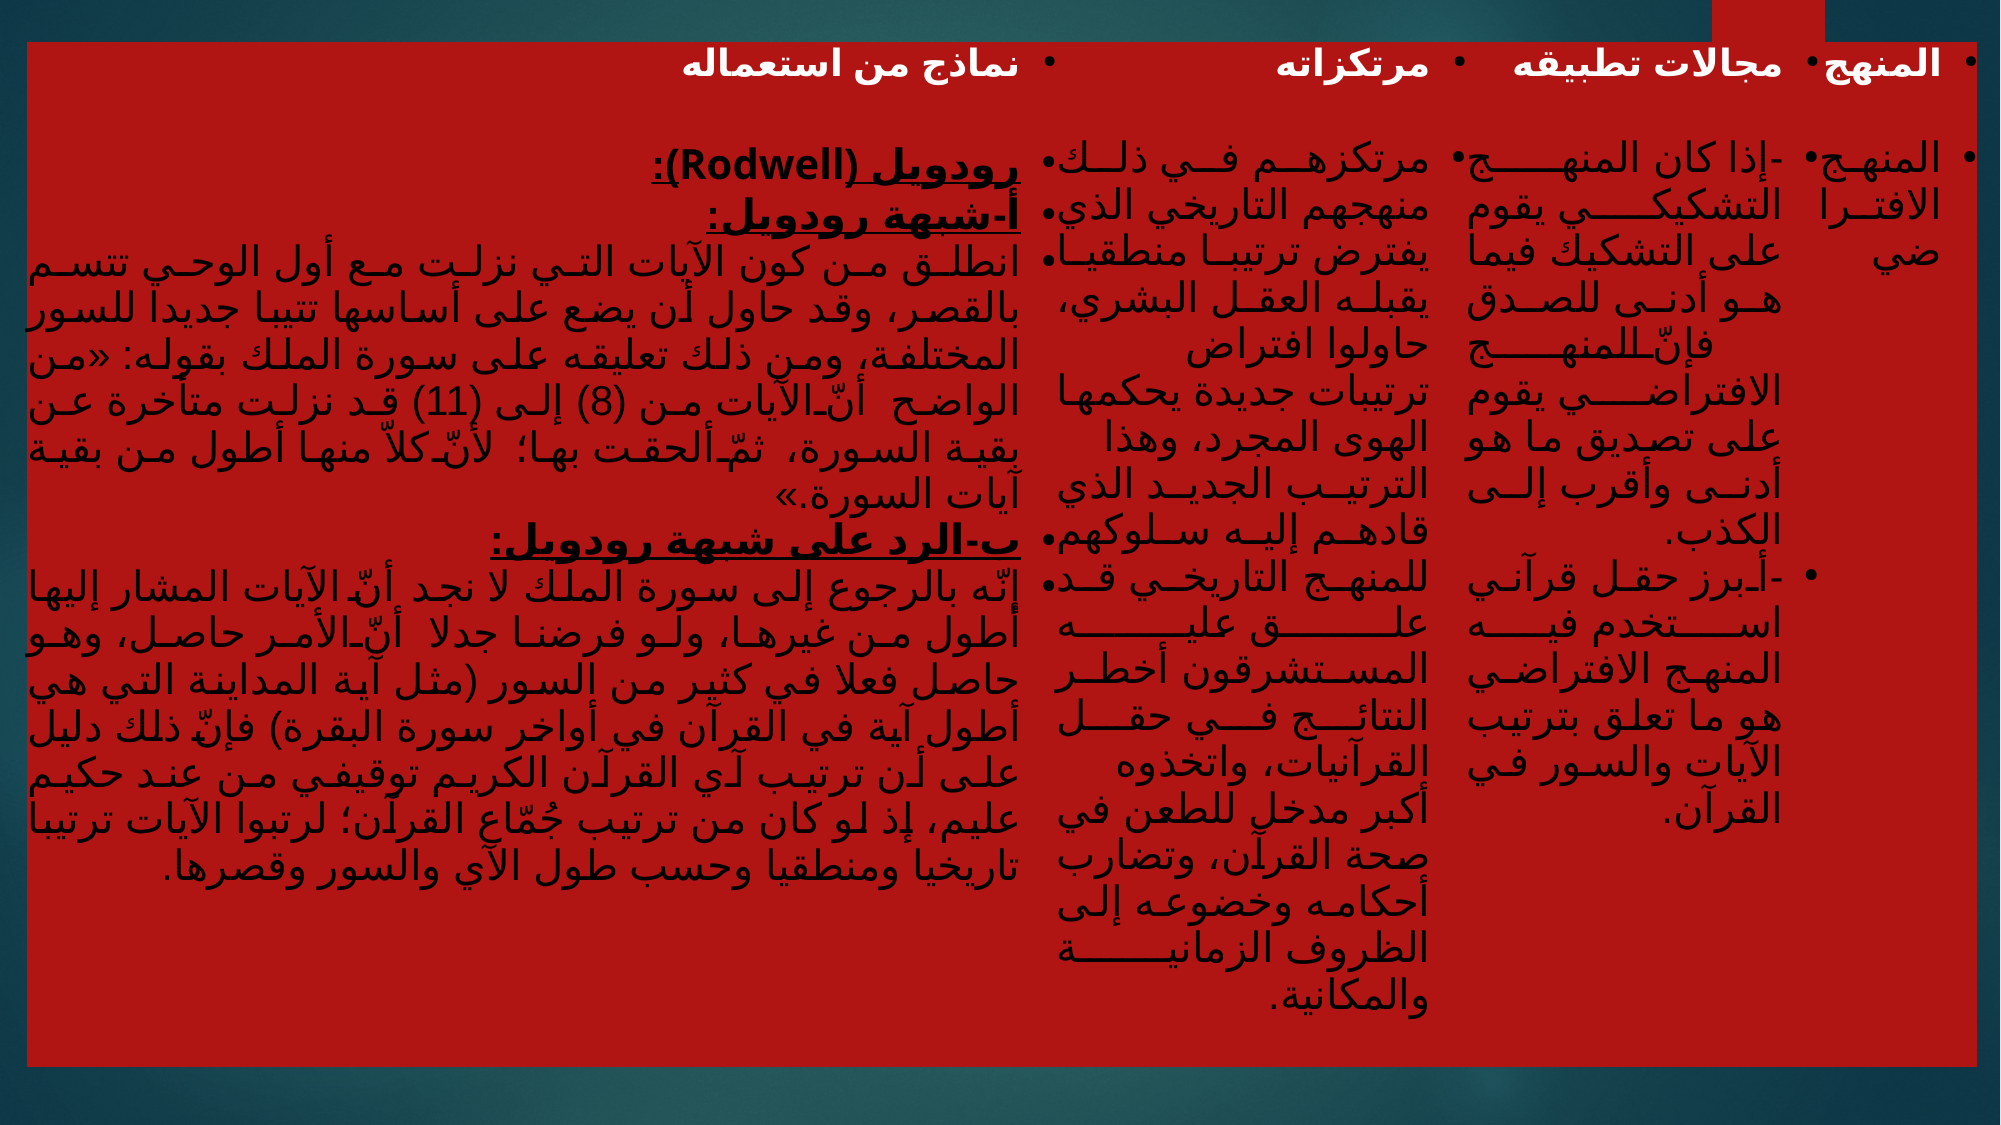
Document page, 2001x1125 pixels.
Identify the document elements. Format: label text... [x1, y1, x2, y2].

table_header المنهج [1819, 42, 1977, 135]
table_header مجالات تطبيقه [1466, 42, 1819, 135]
table_cell رودويل (Rodwell): أ-شبهة رودويل: انطلق من كون الآيات التي نزلت مع أول الوحي تتسم بالقصر، وقد حاول أن يضع على أساسها تتيبا جديدا للسور المختلفة، ومن ذلك تعليقه على سورة الملك بقوله: «من الواضح أنّ الآيات من (8) إلى (11) قد نزلت متأخرة عن بقية السورة، ثمّ ألحقت بها؛ لأنّ كلاّ منها أطول من بقية آيات السورة.» ب-الرد على شبهة رودويل: إنّه بالرجوع إلى سورة الملك لا نجد أنّ الآيات المشار إليها أطول من غيرها، ولو فرضنا جدلا أنّ الأمر حاصل، وهو حاصل فعلا في كثير من السور (مثل آية المداينة التي هي أطول آية في القرآن في أواخر سورة البقرة) فإنّ ذلك دليل على أن ترتيب آي القرآن الكريم توقيفي من عند حكيم عليم، إذ لو كان من ترتيب جُمّاع القرآن؛ لرتبوا الآيات ترتيبا تاريخيا ومنطقيا وحسب طول الآي والسور وقصرها. [27, 135, 1056, 1067]
table_cell المنهج الافتراضي [1819, 135, 1977, 1067]
table_header مرتكزاته [1056, 42, 1466, 135]
table_cell -إذا كان المنهج التشكيكي يقوم على التشكيك فيما هو أدنى للصدق فإنّ المنهج الافتراضي يقوم على تصديق ما هو أدنى وأقرب إلى الكذب. -أبرز حقل قرآني استخدم فيه المنهج الافتراضي هو ما تعلق بترتيب الآيات والسور في القرآن. [1466, 135, 1819, 1067]
table_header نماذج من استعماله [27, 42, 1056, 135]
table_cell مرتكزهم في ذلك منهجهم التاريخي الذي يفترض ترتيبا منطقيا يقبله العقل البشري، حاولوا افتراض ترتيبات جديدة يحكمها الهوى المجرد، وهذا الترتيب الجديد الذي قادهم إليه سلوكهم للمنهج التاريخي قد علق عليه المستشرقون أخطر النتائج في حقل القرآنيات، واتخذوه أكبر مدخل للطعن في صحة القرآن، وتضارب أحكامه وخضوعه إلى الظروف الزمانية والمكانية. [1056, 135, 1466, 1067]
